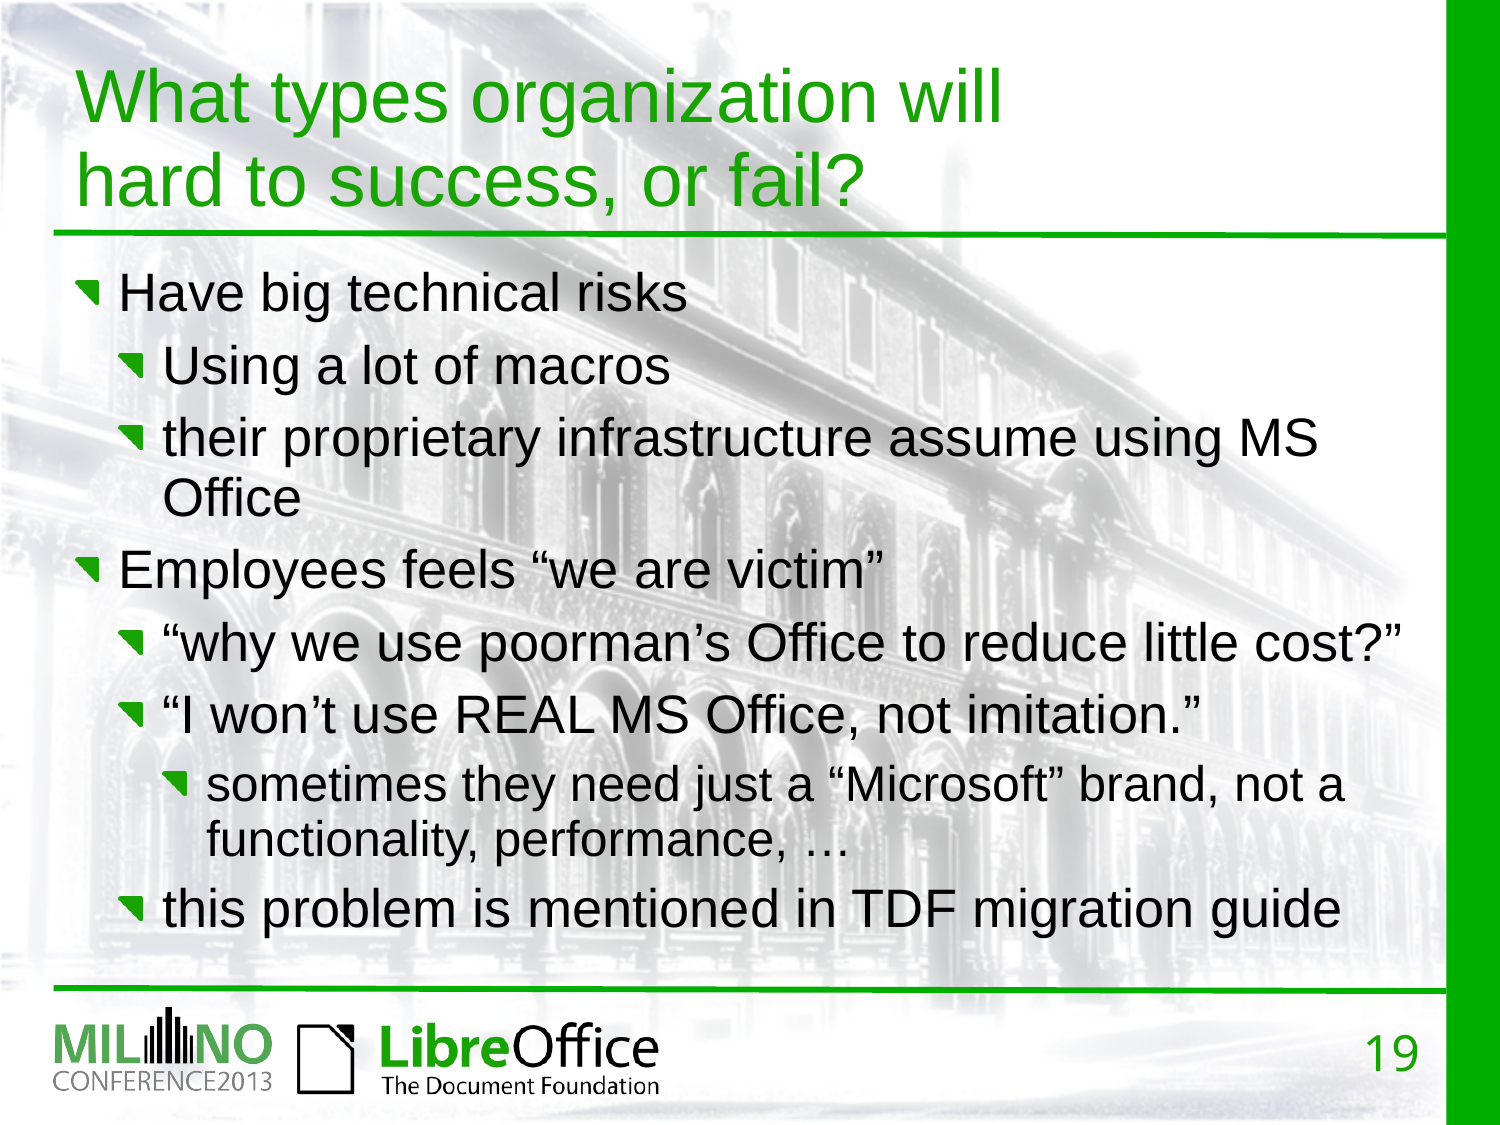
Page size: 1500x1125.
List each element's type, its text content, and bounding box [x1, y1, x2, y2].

title What types organization will hard to success, or fail? [75, 54, 1425, 223]
list Have big technical risks Using a lot of macros their proprietary infrastructure assume using MS Office Employees feels “we are victim” “why we use poorman’s Office to reduce little cost?” “I won’t use REAL MS Office, not imitation.” sometimes they need just a “Microsoft” brand, not a functionality, performance, … this problem is mentioned in TDF migration guide [75, 262, 1425, 1011]
picture [0, 1, 1446, 1125]
